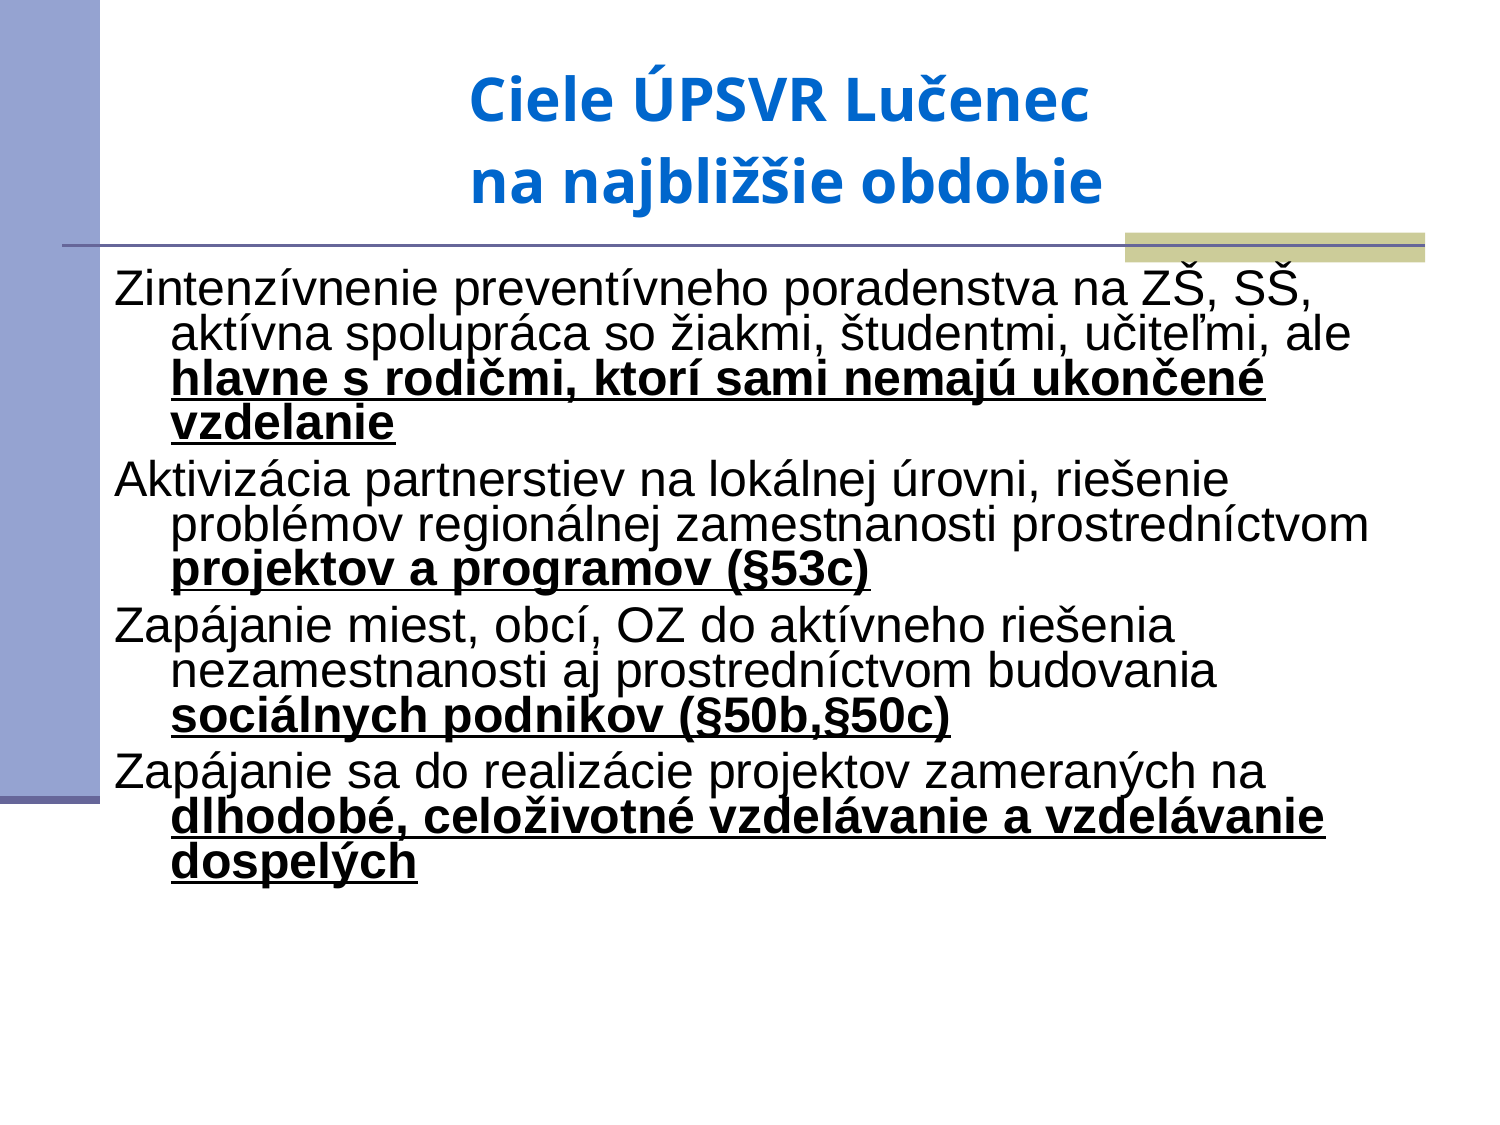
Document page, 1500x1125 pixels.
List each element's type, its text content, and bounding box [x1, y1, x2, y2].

title Ciele ÚPSVR Lučenec na najbližšie obdobie [150, 45, 1426, 234]
list Zintenzívnenie preventívneho poradenstva na ZŠ, SŠ, aktívna spolupráca so žiakmi, študentmi, učiteľmi, ale hlavne s rodičmi, ktorí sami nemajú ukončené vzdelanie Aktivizácia partnerstiev na lokálnej úrovni, riešenie problémov regionálnej zamestnanosti prostredníctvom projektov a programov (§53c) Zapájanie miest, obcí, OZ do aktívneho riešenia nezamestnanosti aj prostredníctvom budovania sociálnych podnikov (§50b,§50c) Zapájanie sa do realizácie projektov zameraných na dlhodobé, celoživotné vzdelávanie a vzdelávanie dospelých [99, 262, 1425, 1060]
